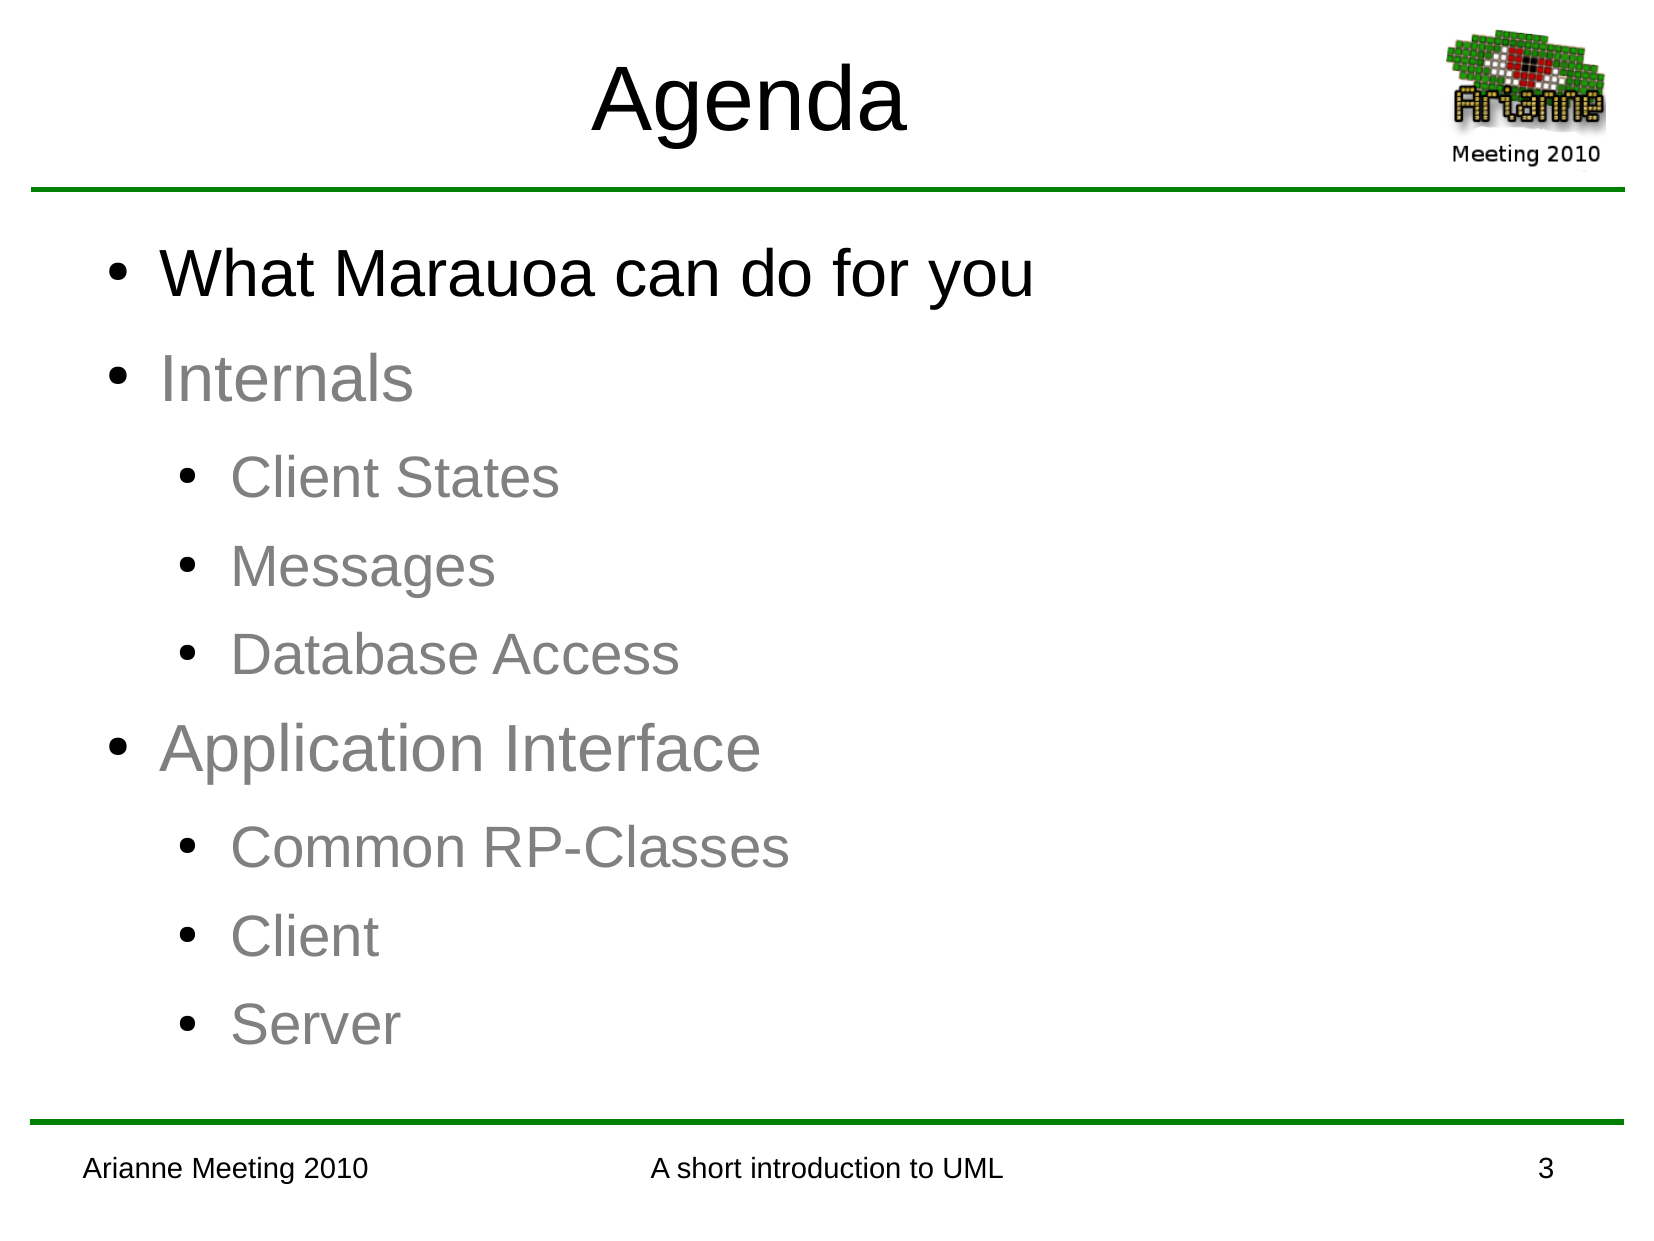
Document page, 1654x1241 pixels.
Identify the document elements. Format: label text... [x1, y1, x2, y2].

title Agenda [82, 47, 1418, 150]
list What Marauoa can do for you Internals Client States Messages Database Access Application Interface Common RP-Classes Client Server [88, 236, 1577, 1080]
picture [1446, 29, 1606, 178]
